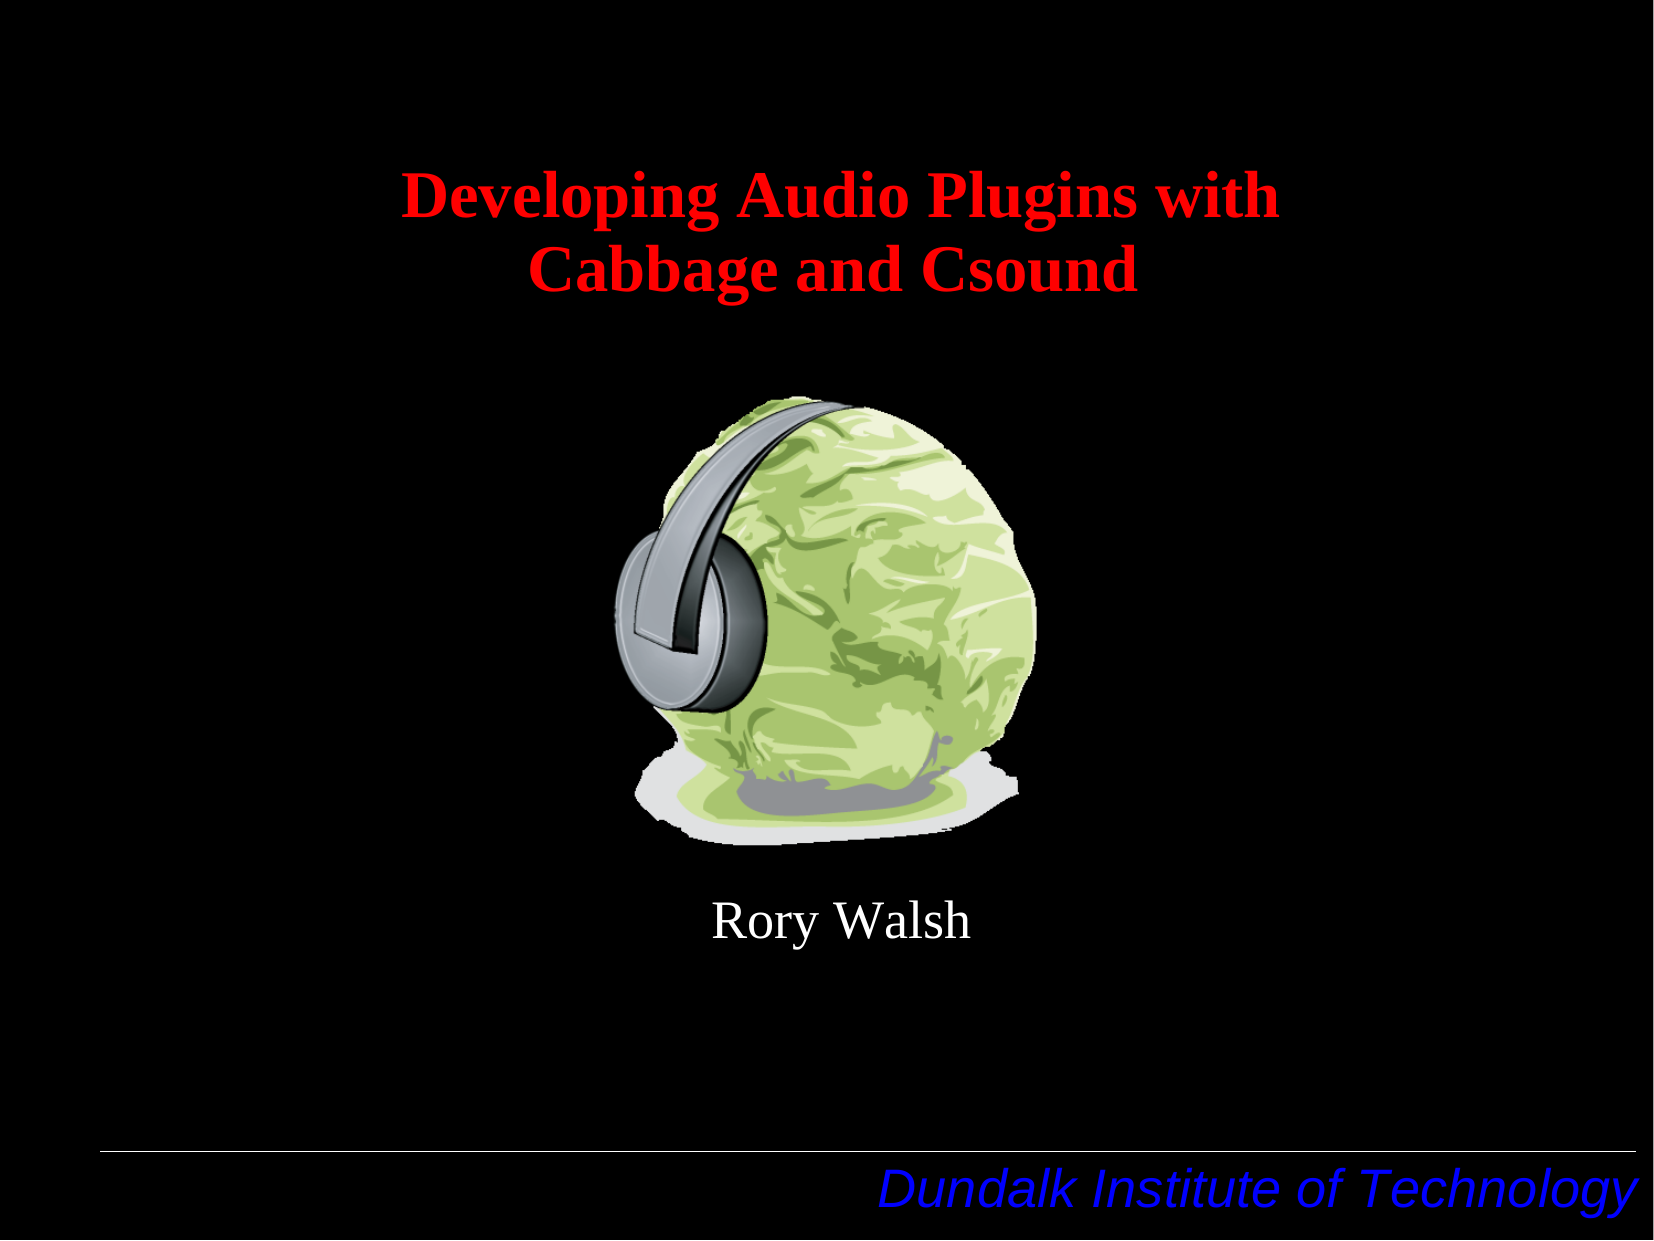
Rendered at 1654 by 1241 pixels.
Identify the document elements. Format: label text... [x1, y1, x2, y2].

picture [531, 318, 1093, 884]
text_box Developing Audio Plugins with Cabbage and Csound Rory Walsh [265, 76, 1418, 959]
text_box Dundalk Institute of Technology [330, 1151, 1654, 1227]
